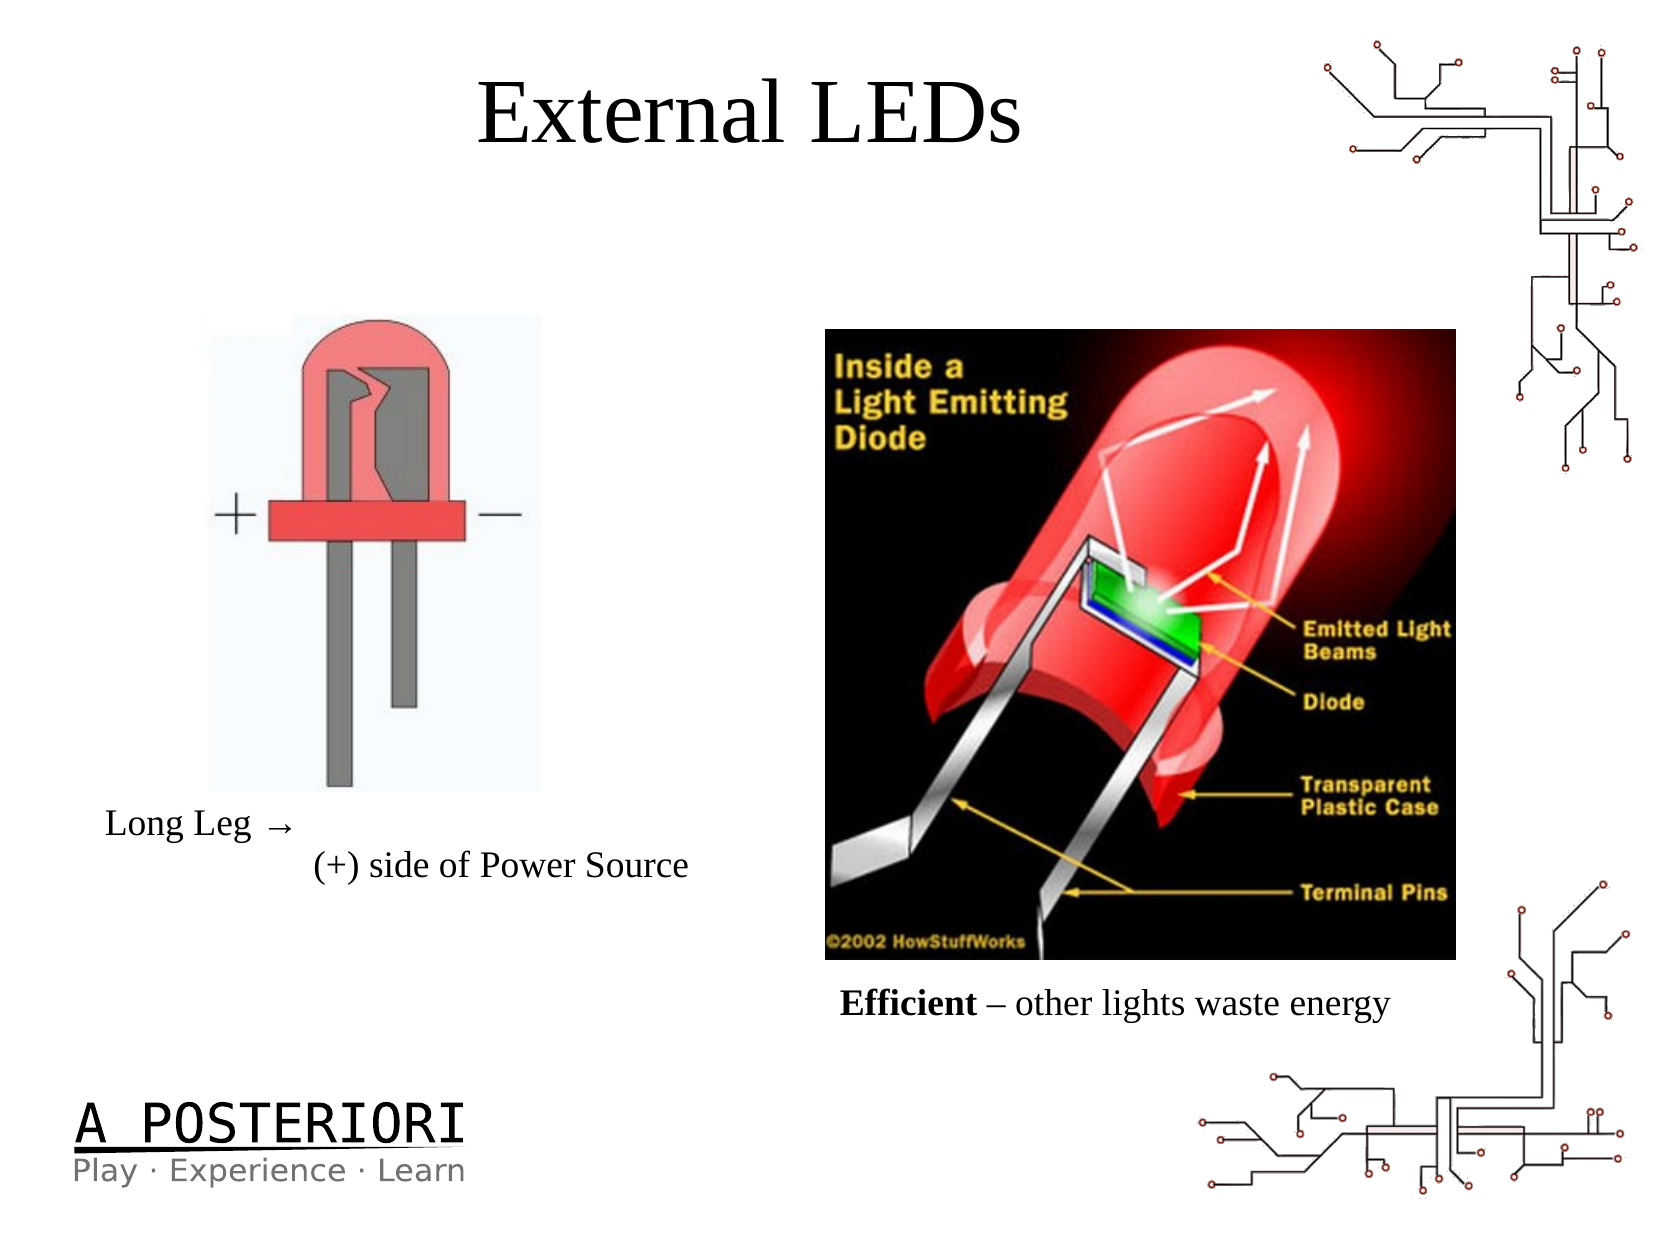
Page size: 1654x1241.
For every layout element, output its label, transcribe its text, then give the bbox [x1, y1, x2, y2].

picture [73, 1101, 466, 1189]
picture [825, 35, 1643, 1201]
picture [204, 314, 541, 792]
title External LEDs [5, 8, 1495, 216]
text_box Long Leg → (+) side of Power Source [90, 795, 721, 893]
text_box Efficient – other lights waste energy [825, 975, 1456, 1036]
